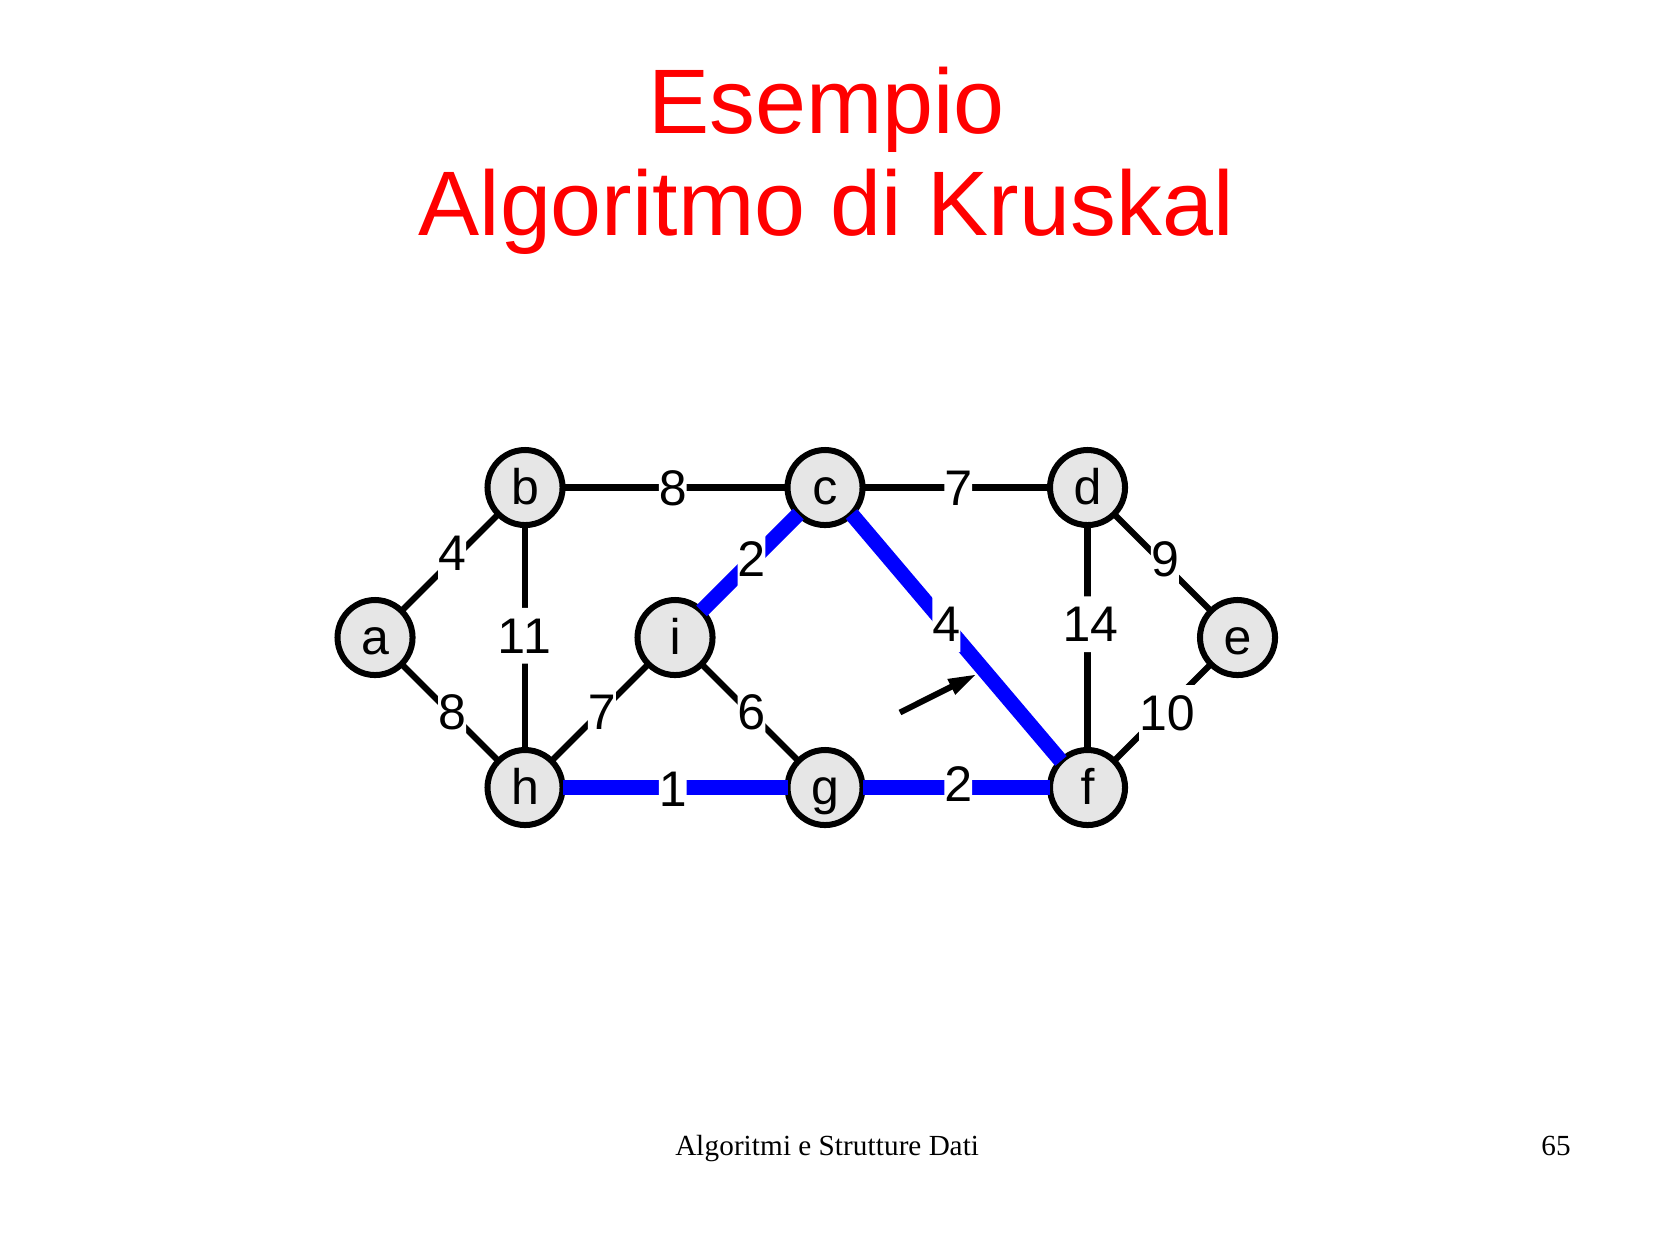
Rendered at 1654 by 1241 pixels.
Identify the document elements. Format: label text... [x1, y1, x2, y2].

text_box d [1050, 450, 1126, 525]
text_box e [1200, 600, 1276, 676]
text_box h [487, 750, 563, 826]
text_box g [788, 750, 863, 826]
text_box 8 [438, 684, 467, 741]
text_box 9 [1150, 531, 1179, 588]
text_box i [637, 600, 713, 676]
text_box c [787, 450, 863, 526]
text_box 14 [1062, 596, 1119, 653]
text_box 7 [944, 460, 973, 517]
text_box 6 [737, 684, 766, 741]
text_box 11 [497, 607, 557, 664]
text_box a [337, 600, 413, 676]
text_box b [487, 450, 563, 525]
text_box 10 [1139, 685, 1195, 741]
text_box 4 [932, 596, 961, 653]
text_box 1 [658, 761, 687, 818]
text_box 2 [737, 531, 766, 588]
text_box 7 [587, 684, 616, 741]
text_box f [1050, 750, 1126, 826]
title Esempio Algoritmo di Kruskal [82, 49, 1571, 257]
text_box 2 [944, 756, 973, 812]
text_box 4 [438, 525, 467, 581]
text_box 8 [658, 460, 687, 516]
